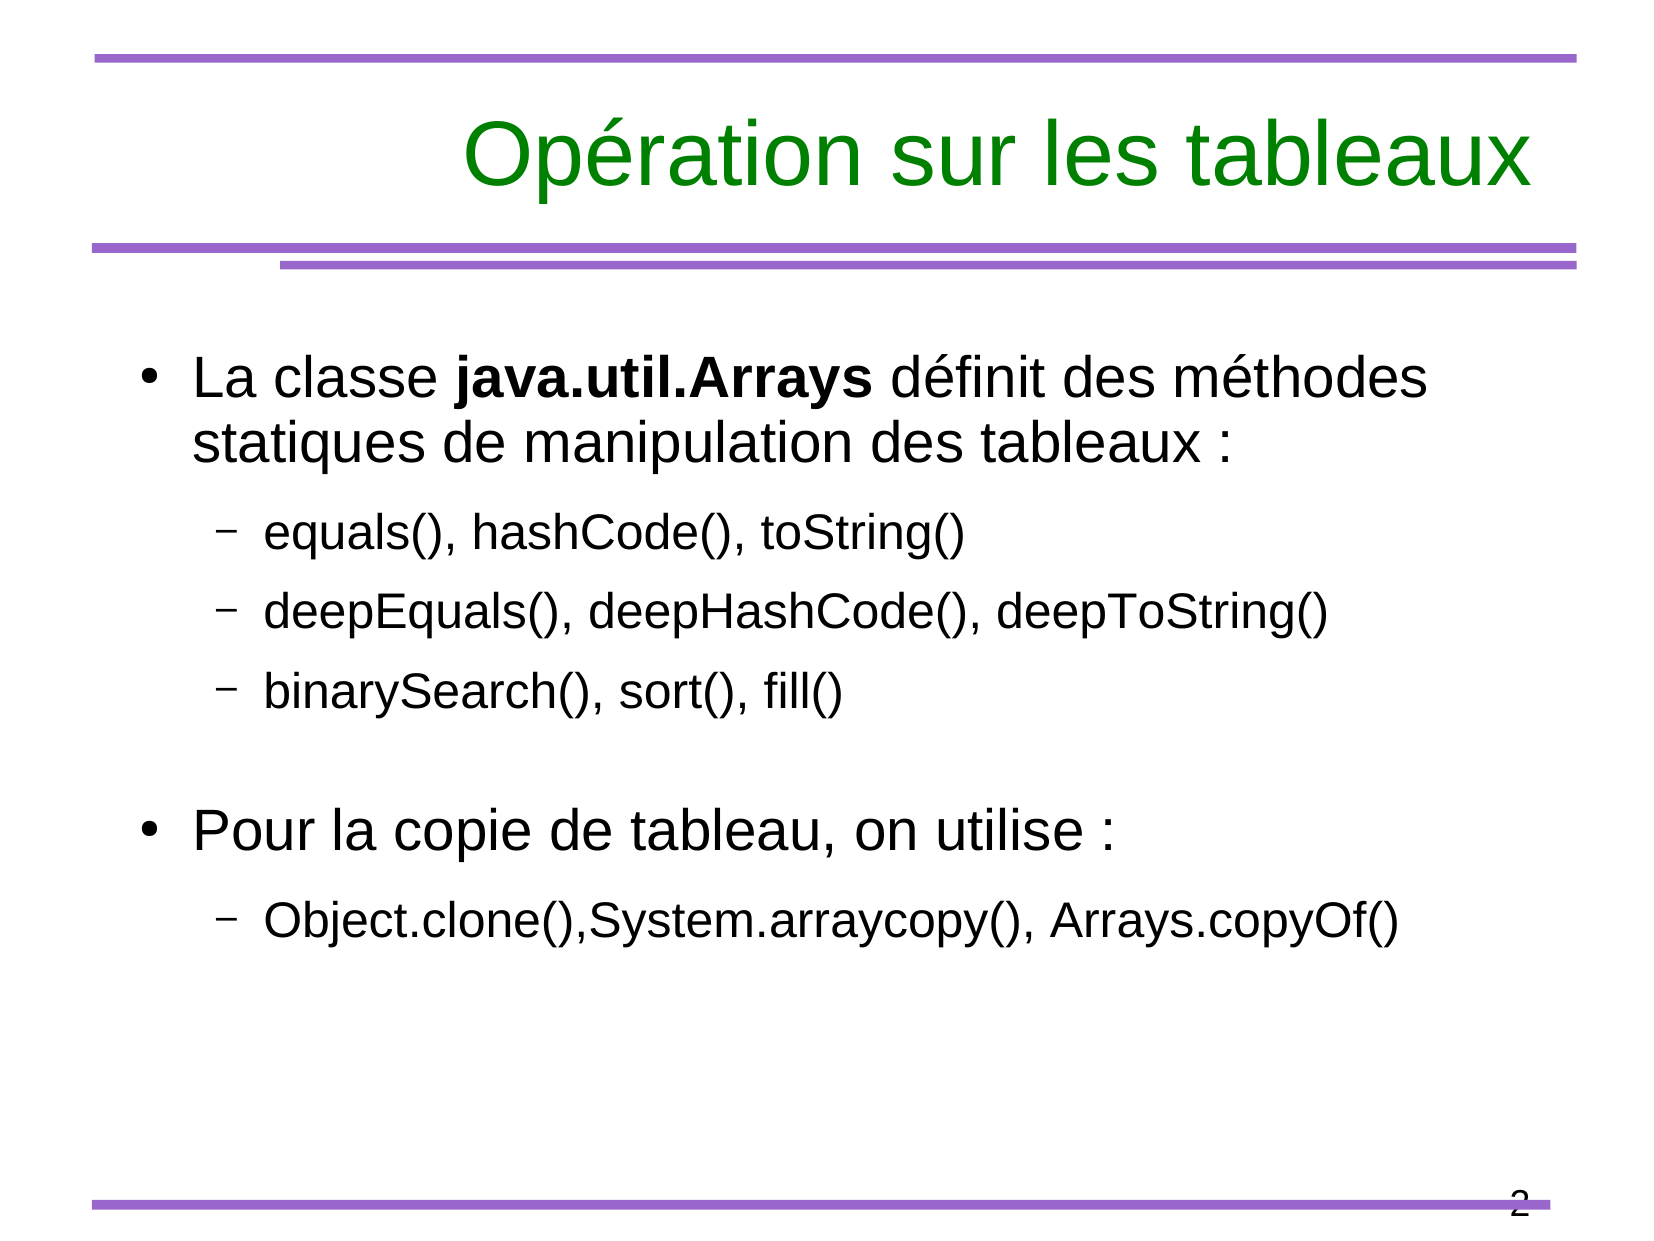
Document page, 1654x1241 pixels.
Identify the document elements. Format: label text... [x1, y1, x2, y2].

list La classe java.util.Arrays définit des méthodes statiques de manipulation des tableaux : equals(), hashCode(), toString() deepEquals(), deepHashCode(), deepToString() binarySearch(), sort(), fill() Pour la copie de tableau, on utilise : Object.clone(),System.arraycopy(), Arrays.copyOf() [121, 344, 1534, 1127]
title Opération sur les tableaux [121, 49, 1534, 257]
